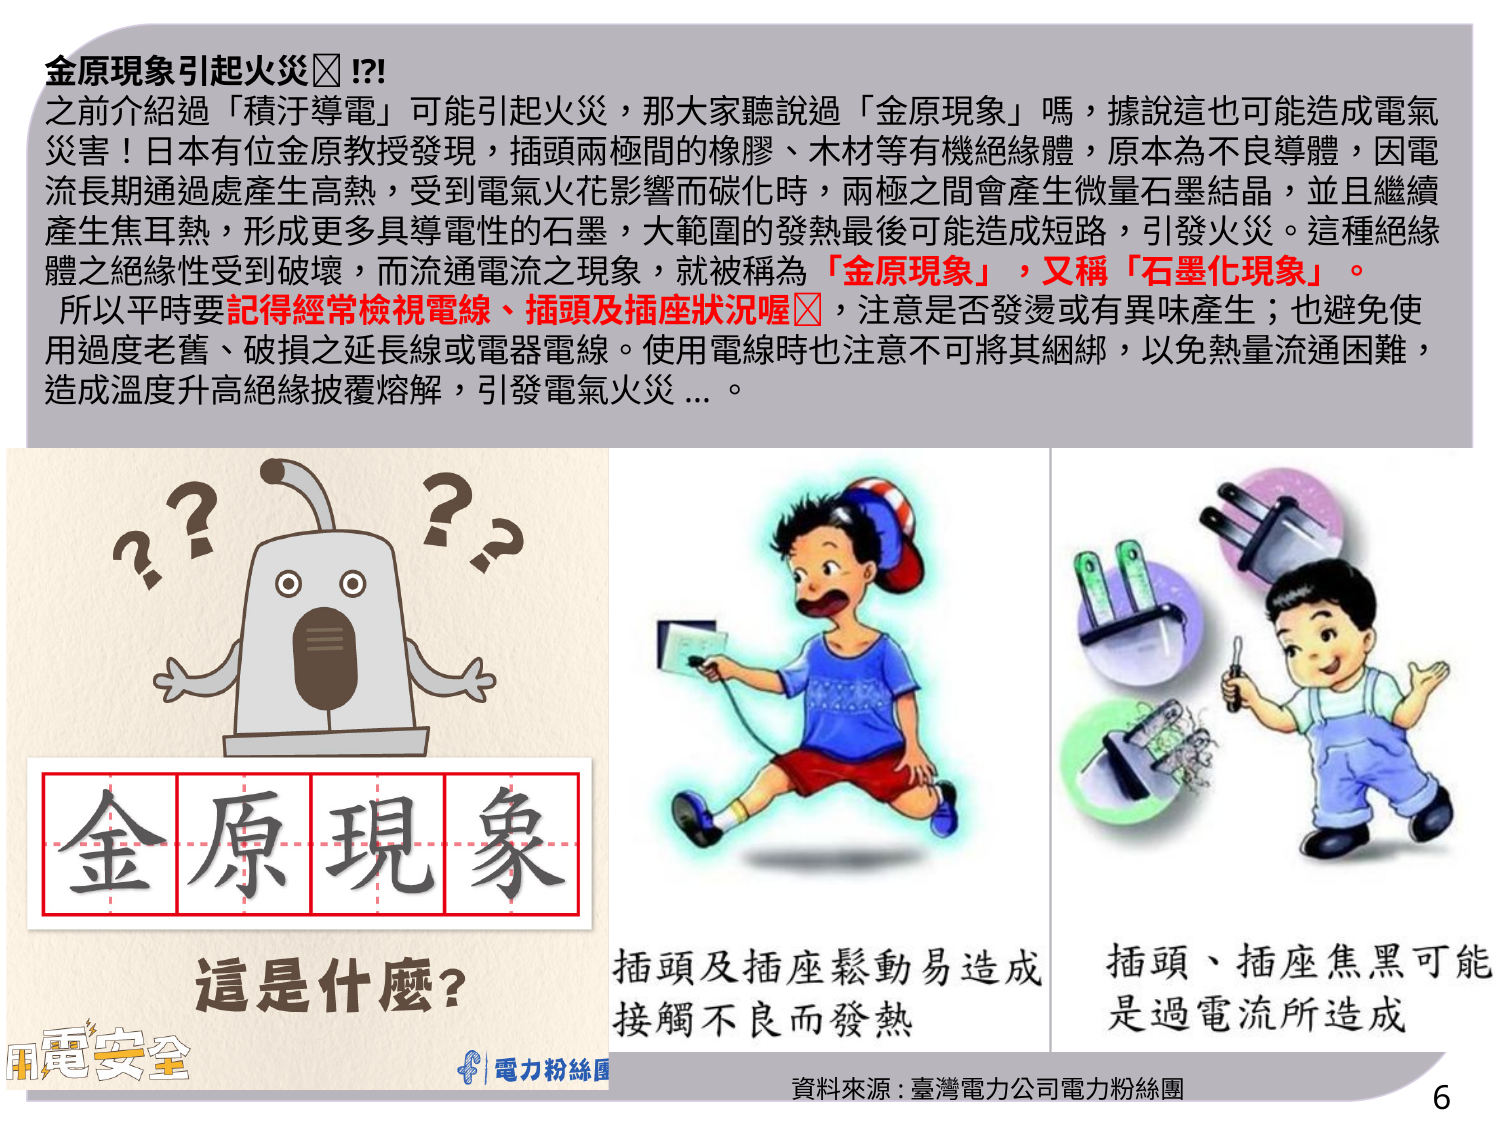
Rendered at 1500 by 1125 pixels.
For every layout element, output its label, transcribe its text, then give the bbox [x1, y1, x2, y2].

text_box 資料來源:臺灣電力公司電力粉絲團 [777, 1066, 1201, 1111]
picture [1051, 448, 1495, 1052]
text_box 金原現象引起火災🔥!?! 之前介紹過「積汙導電」可能引起火災，那大家聽說過「金原現象」嗎，據說這也可能造成電氣災害！日本有位金原教授發現，插頭兩極間的橡膠、木材等有機絕緣體，原本為不良導體，因電流長期通過處產生高熱，受到電氣火花影響而碳化時，兩極之間會產生微量石墨結晶，並且繼續產生焦耳熱，形成更多具導電性的石墨，大範圍的發熱最後可能造成短路，引發火災。這種絕緣體之絕緣性受到破壞，而流通電流之現象，就被稱為「金原現象」，又稱「石墨化現象」。 所以平時要記得經常檢視電線、插頭及插座狀況喔🔌，注意是否發燙或有異味產生；也避免使用過度老舊、破損之延長線或電器電線。使用電線時也注意不可將其綑綁，以免熱量流通困難，造成溫度升高絕緣披覆熔解，引發電氣火災...。 [29, 43, 1471, 417]
picture [6, 448, 1050, 1090]
text_box [1417, 1068, 1494, 1114]
